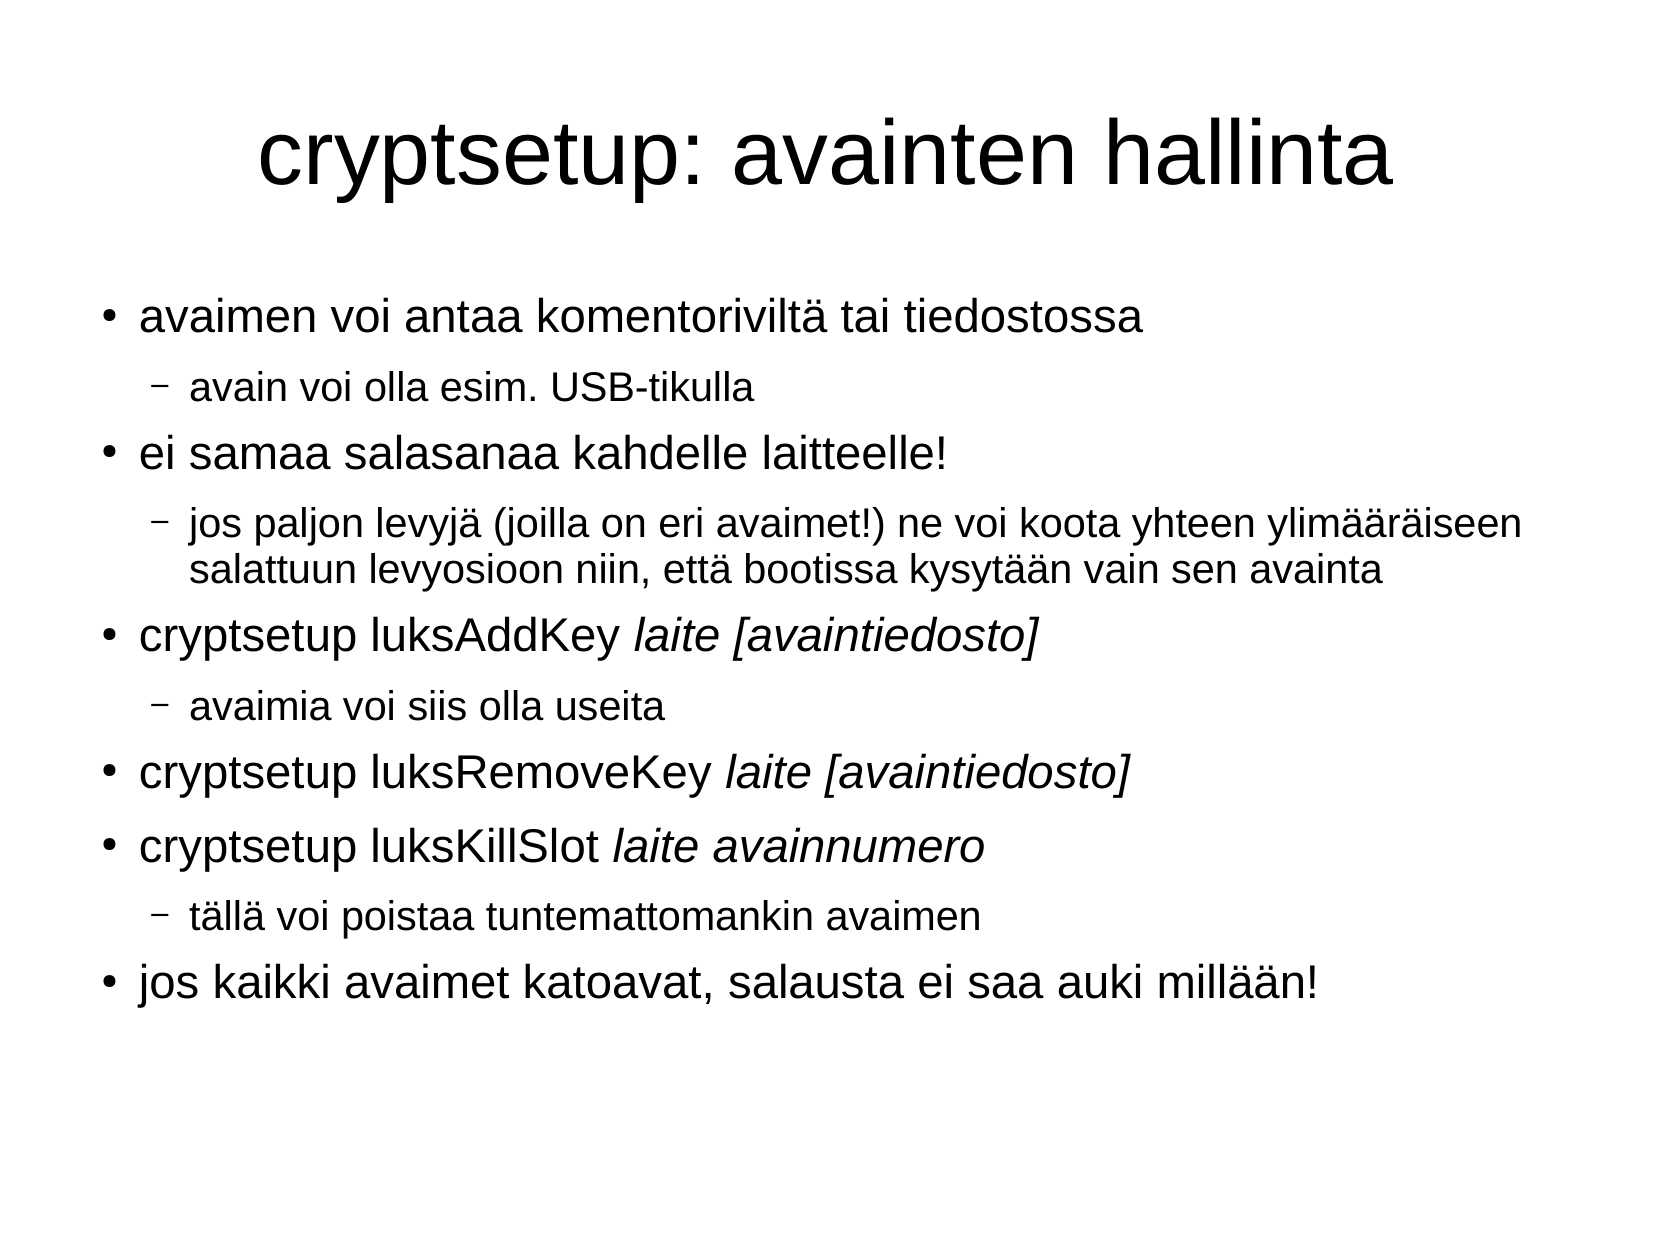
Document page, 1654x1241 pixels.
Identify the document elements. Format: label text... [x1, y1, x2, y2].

list avaimen voi antaa komentoriviltä tai tiedostossa avain voi olla esim. USB-tikulla ei samaa salasanaa kahdelle laitteelle! jos paljon levyjä (joilla on eri avaimet!) ne voi koota yhteen ylimääräiseen salattuun levyosioon niin, että bootissa kysytään vain sen avainta cryptsetup luksAddKey laite [avaintiedosto] avaimia voi siis olla useita cryptsetup luksRemoveKey laite [avaintiedosto] cryptsetup luksKillSlot laite avainnumero tällä voi poistaa tuntemattomankin avaimen jos kaikki avaimet katoavat, salausta ei saa auki millään! [88, 290, 1577, 1010]
title cryptsetup: avainten hallinta [82, 49, 1571, 257]
